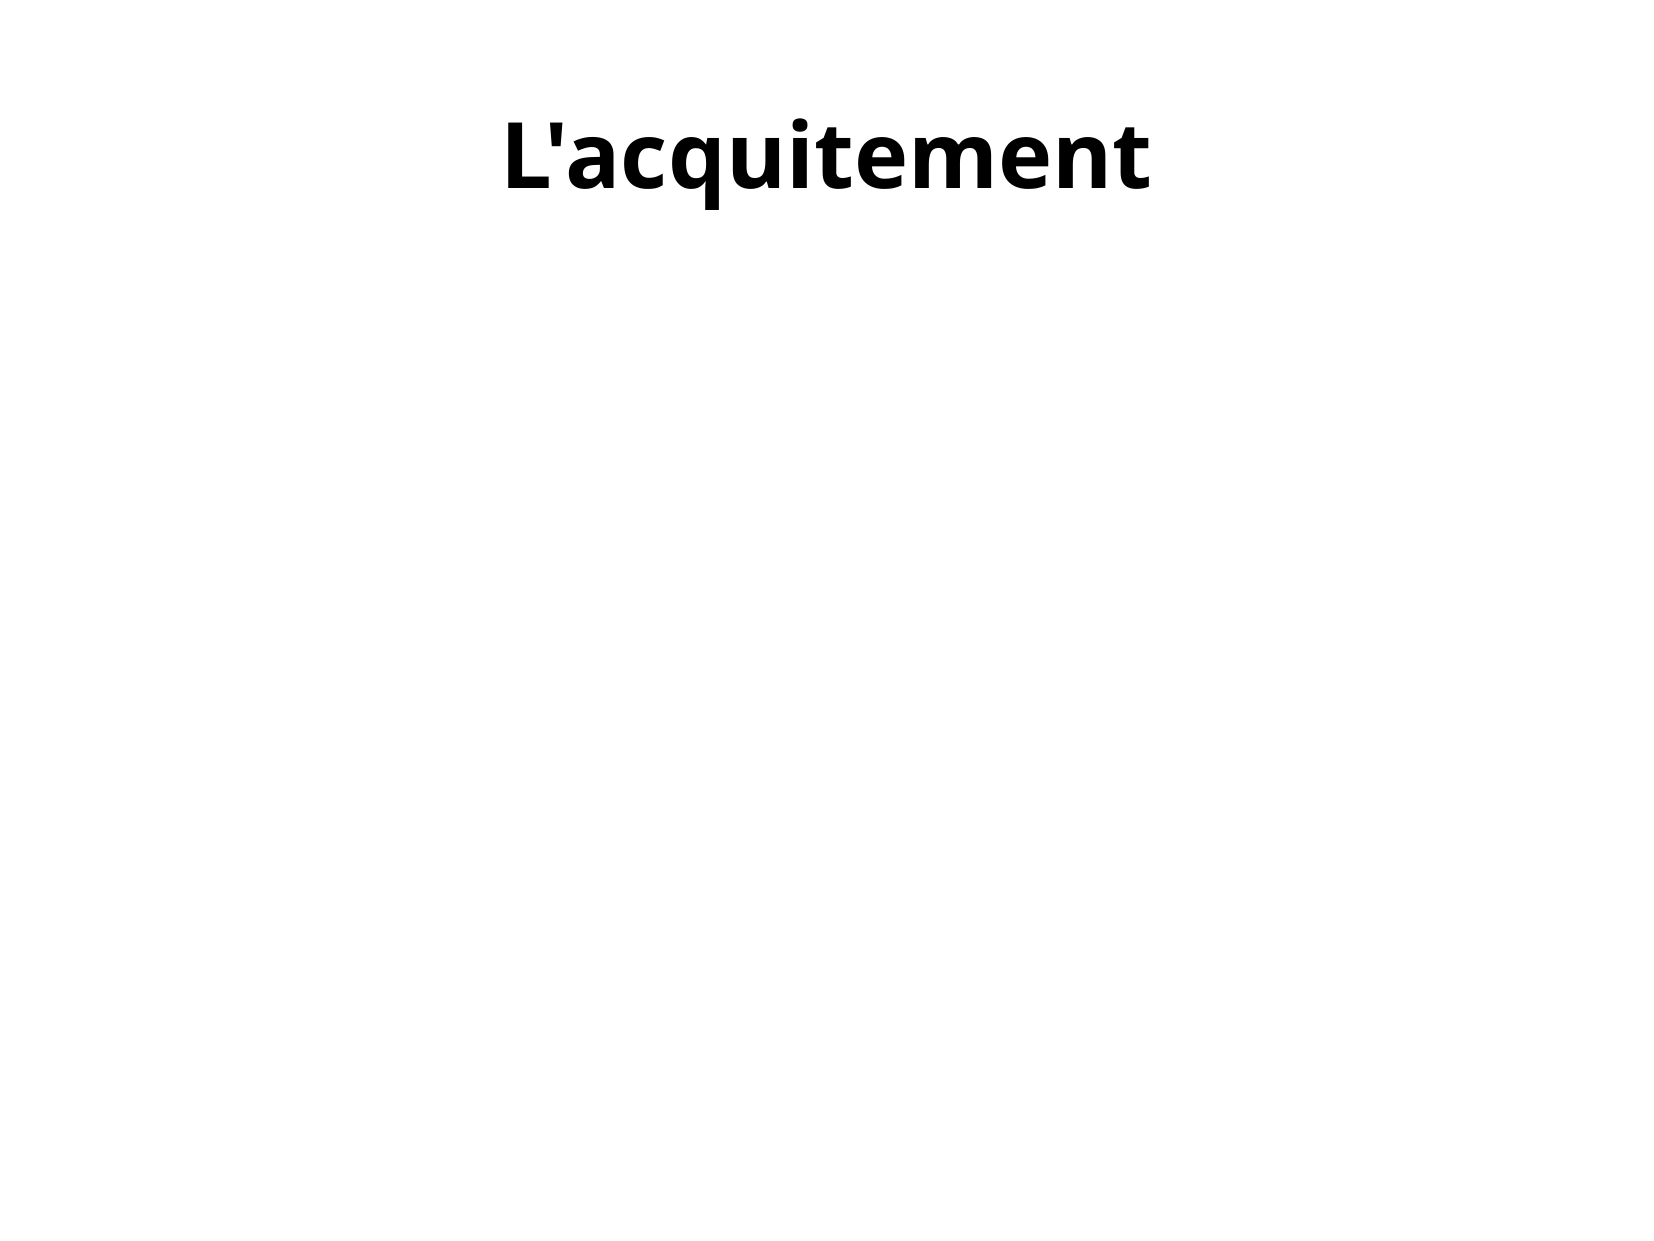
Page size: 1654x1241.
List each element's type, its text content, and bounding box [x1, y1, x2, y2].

title L'acquitement [82, 49, 1571, 257]
